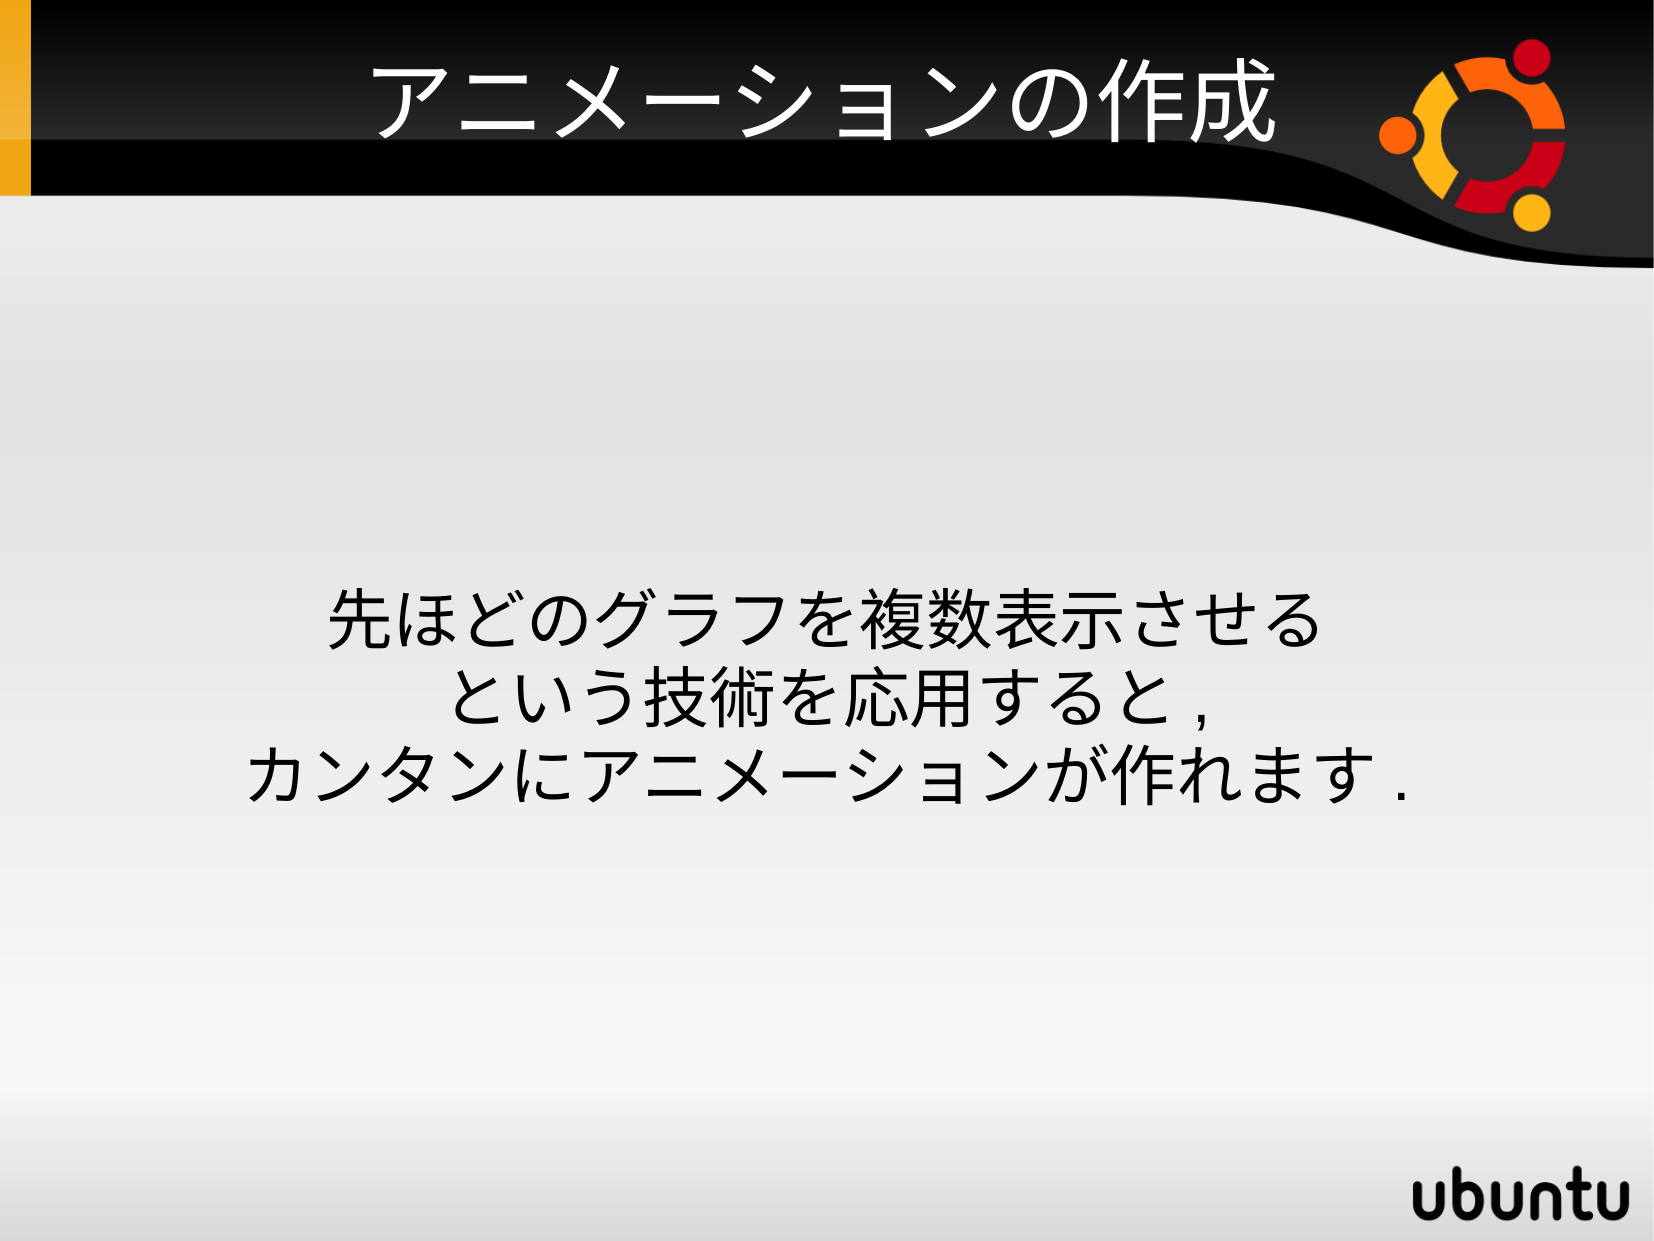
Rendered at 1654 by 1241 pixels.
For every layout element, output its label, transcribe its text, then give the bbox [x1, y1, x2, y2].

subtitle 先ほどのグラフを複数表示させる という技術を応用すると, カンタンにアニメーションが作れます. [82, 297, 1571, 1102]
title アニメーションの作成 [76, 7, 1565, 200]
picture [0, 0, 1654, 1241]
